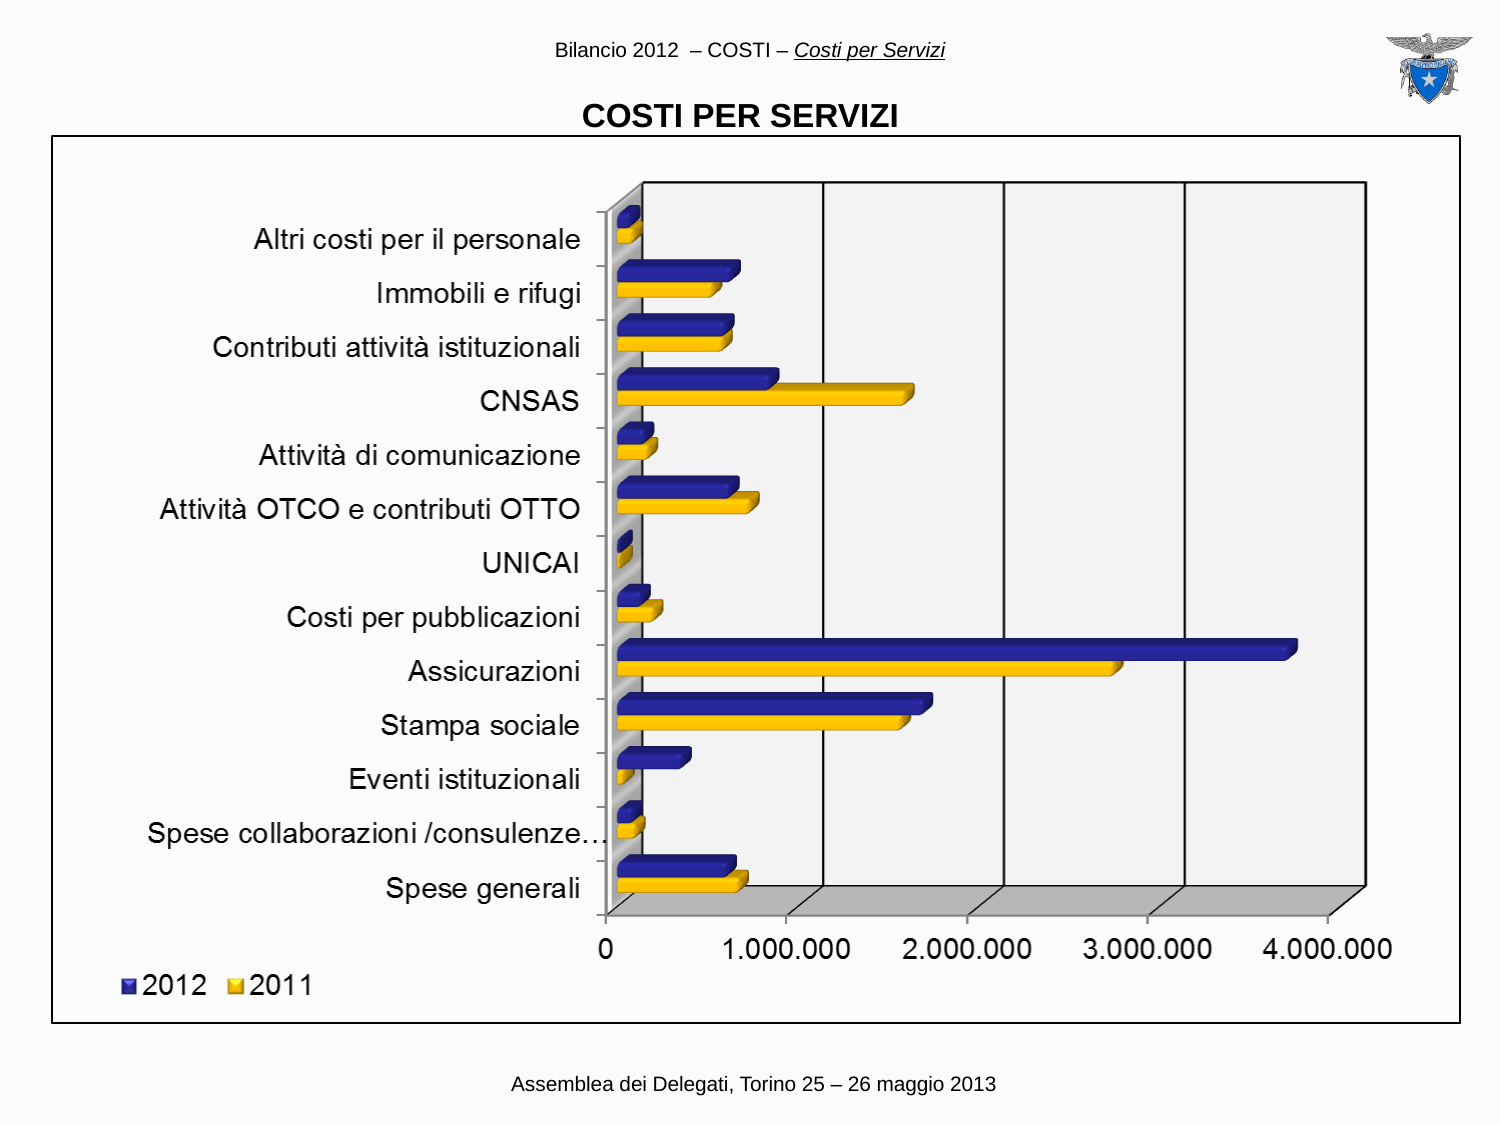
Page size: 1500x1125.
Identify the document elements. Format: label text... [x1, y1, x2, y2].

text_box Bilancio 2012 – COSTI – Costi per Servizi [468, 28, 1032, 70]
picture [1382, 29, 1477, 112]
text_box COSTI PER SERVIZI [379, 87, 1111, 128]
text_box Assemblea dei Delegati, Torino 25 – 26 maggio 2013 [269, 1062, 1239, 1105]
chart [44, 128, 1468, 1032]
